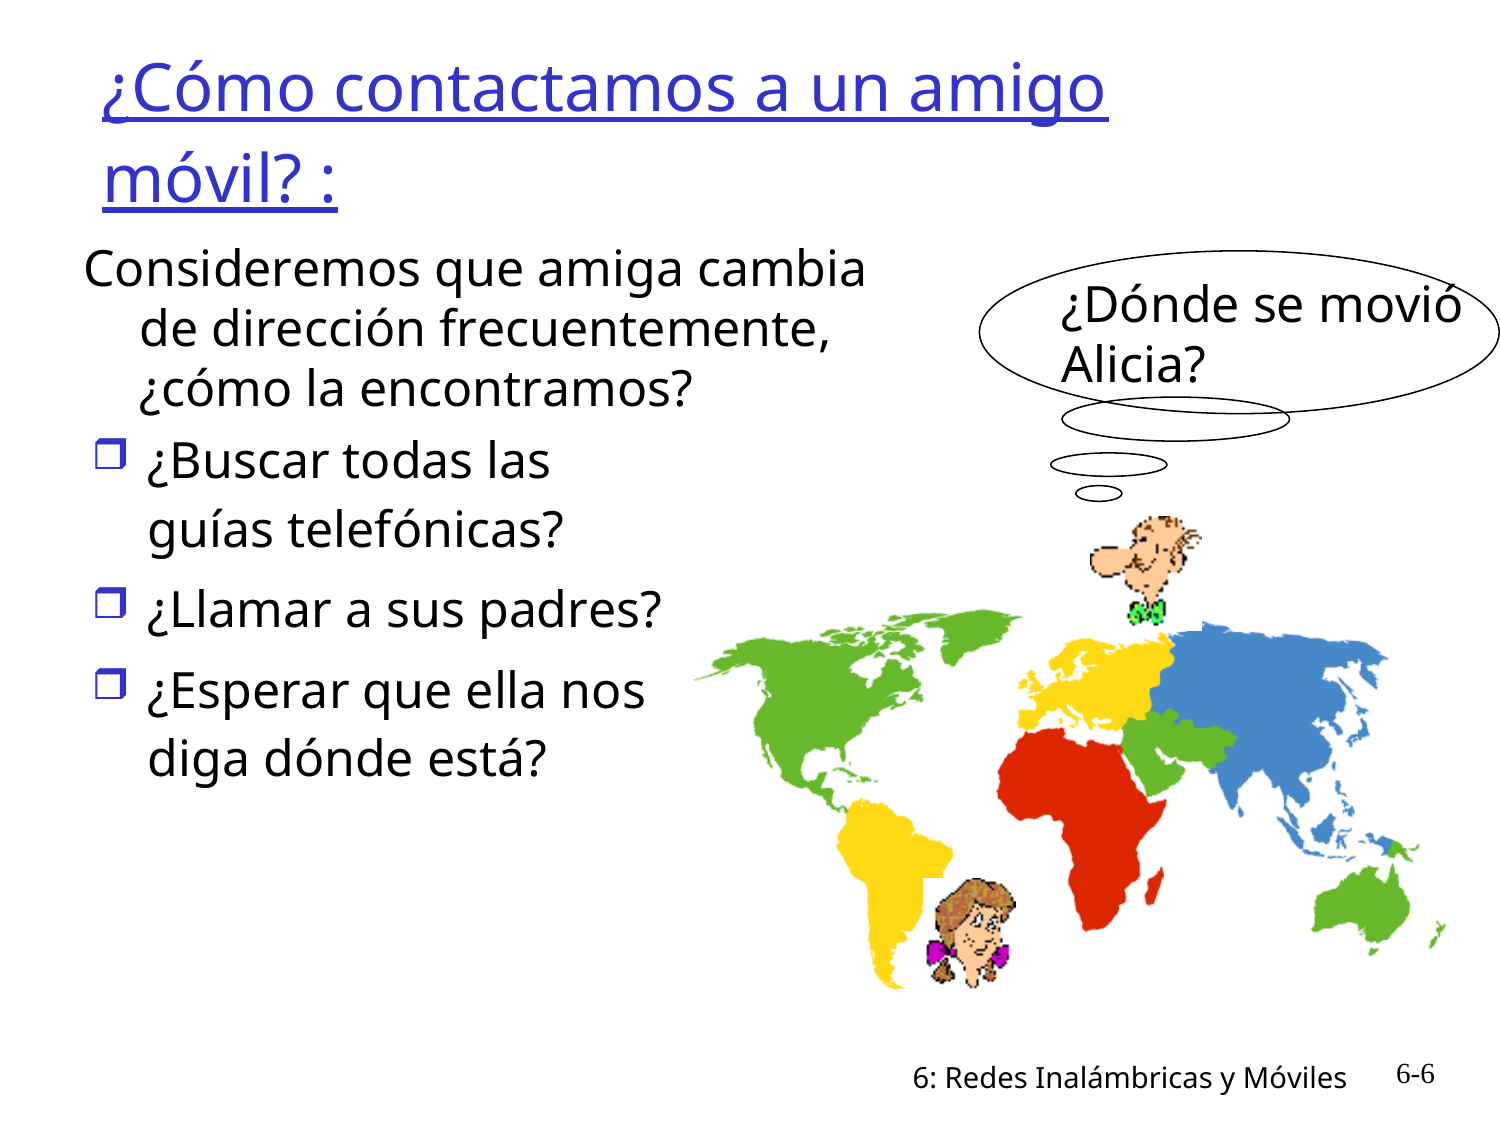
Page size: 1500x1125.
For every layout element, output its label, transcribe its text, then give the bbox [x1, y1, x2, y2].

text_box ¿Dónde se movió Alicia? [1046, 388, 1091, 401]
picture [672, 516, 1463, 1013]
list ¿Buscar todas las guías telefónicas? ¿Llamar a sus padres? ¿Esperar que ella nos diga dónde está? [77, 417, 705, 824]
text_box ¿Dónde se movió Alicia? [1387, 364, 1481, 401]
title ¿Cómo contactamos a un amigo móvil? : [87, 37, 1363, 225]
text_box Consideremos que amiga cambia de dirección frecuentemente, ¿cómo la encontramos? [68, 229, 942, 410]
text_box ¿Dónde se movió Alicia? [1394, 265, 1481, 300]
text_box ¿Dónde se movió Alicia? [1046, 265, 1481, 401]
